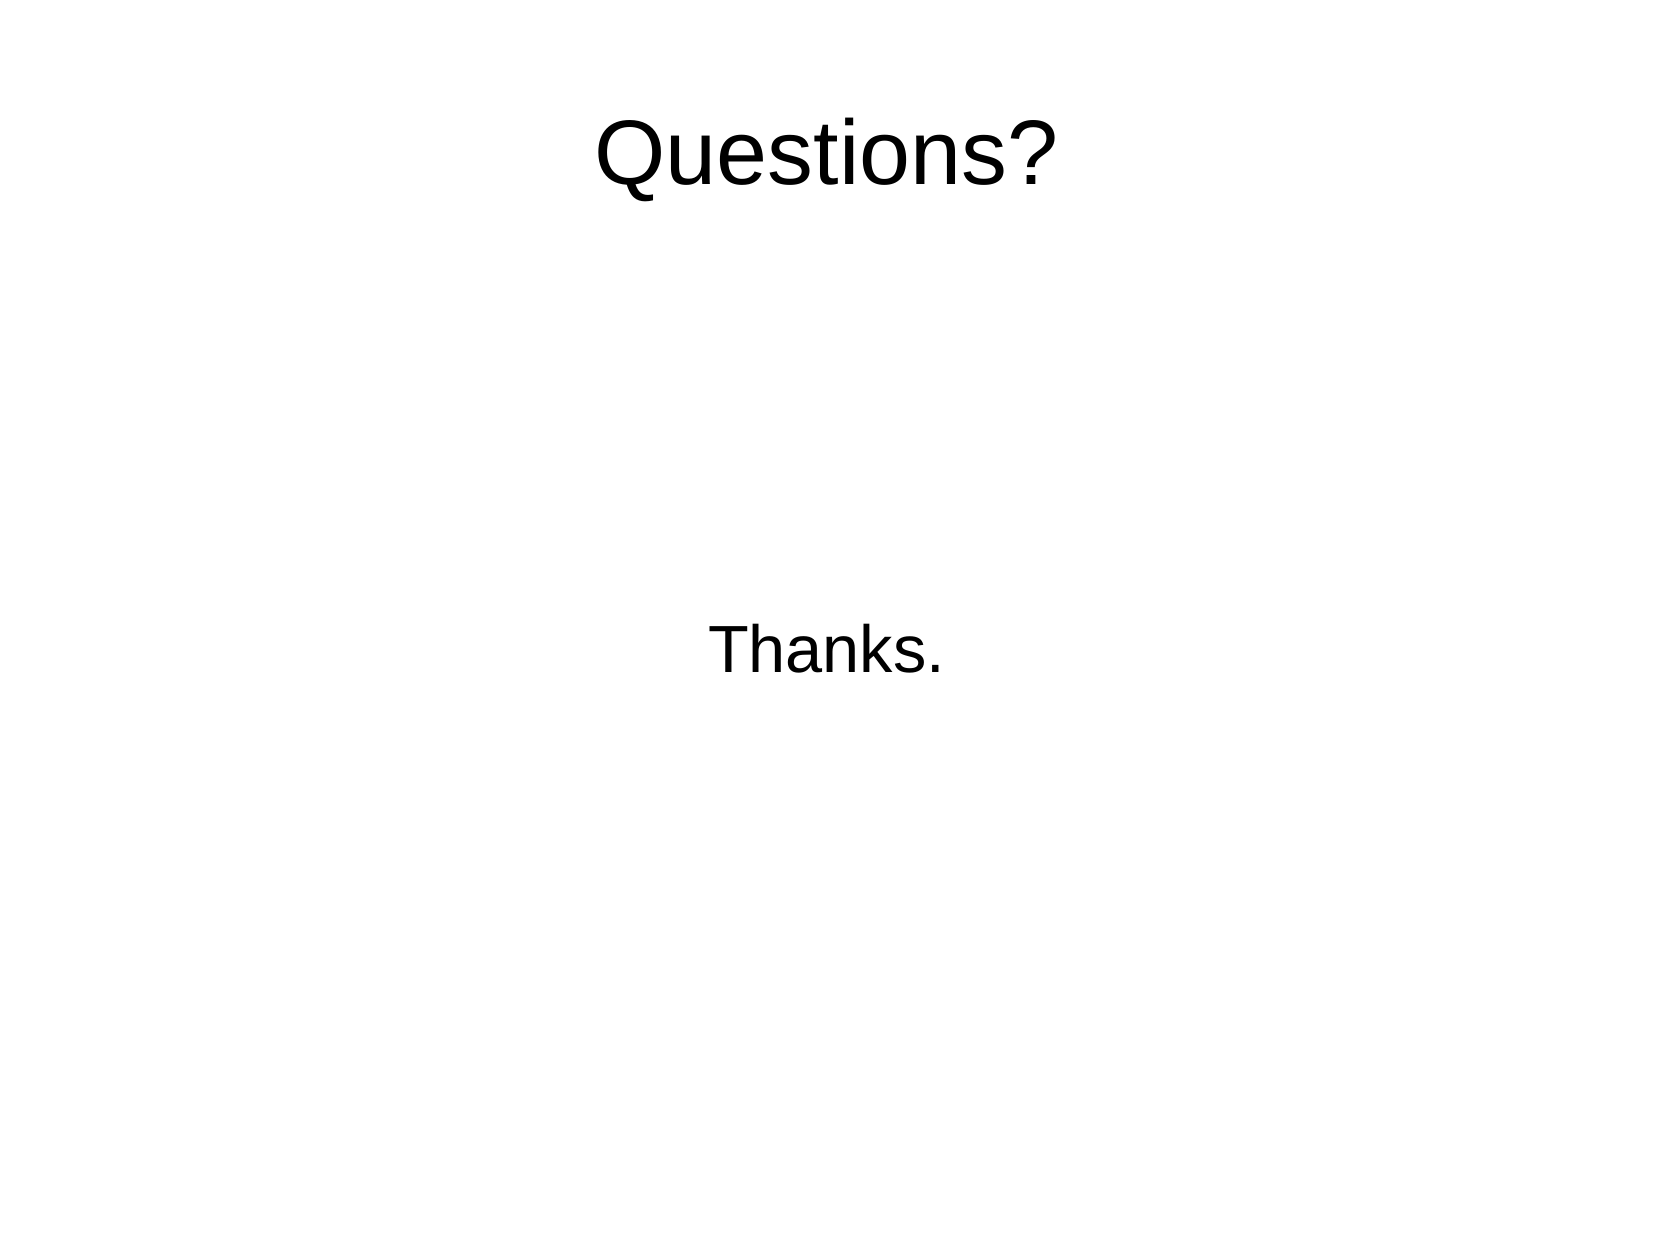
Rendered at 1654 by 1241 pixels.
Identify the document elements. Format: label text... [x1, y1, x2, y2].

subtitle Thanks. [82, 290, 1571, 1010]
title Questions? [82, 49, 1571, 257]
